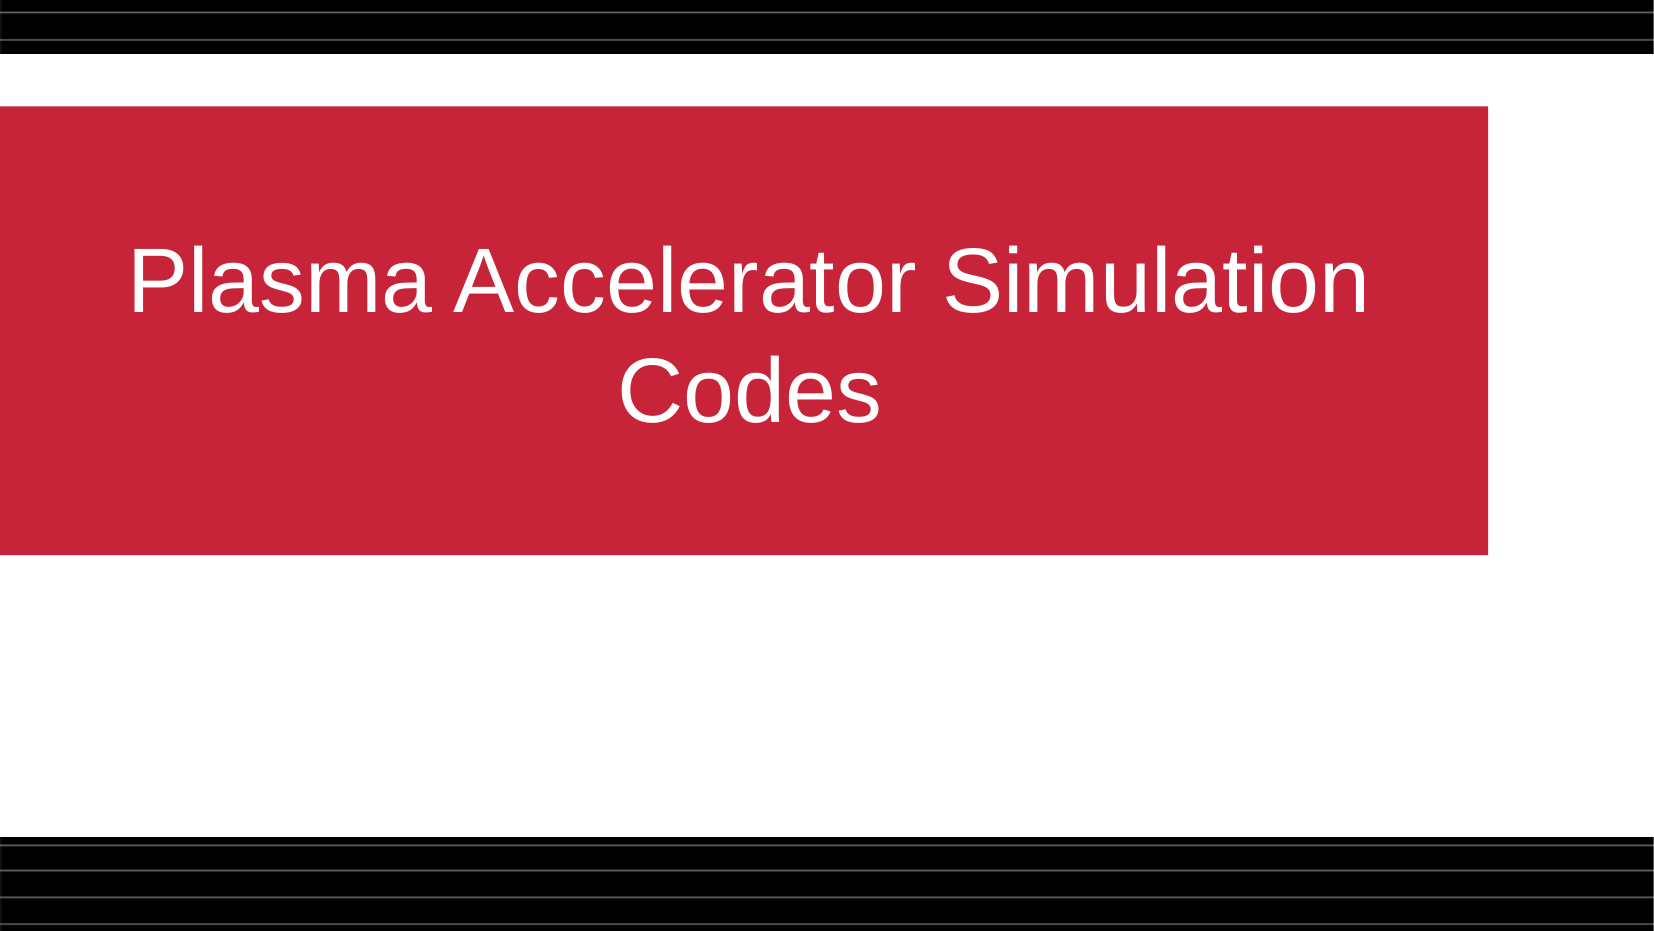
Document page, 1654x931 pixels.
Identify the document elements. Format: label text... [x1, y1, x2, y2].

title Plasma Accelerator Simulation Codes [0, 106, 1489, 556]
